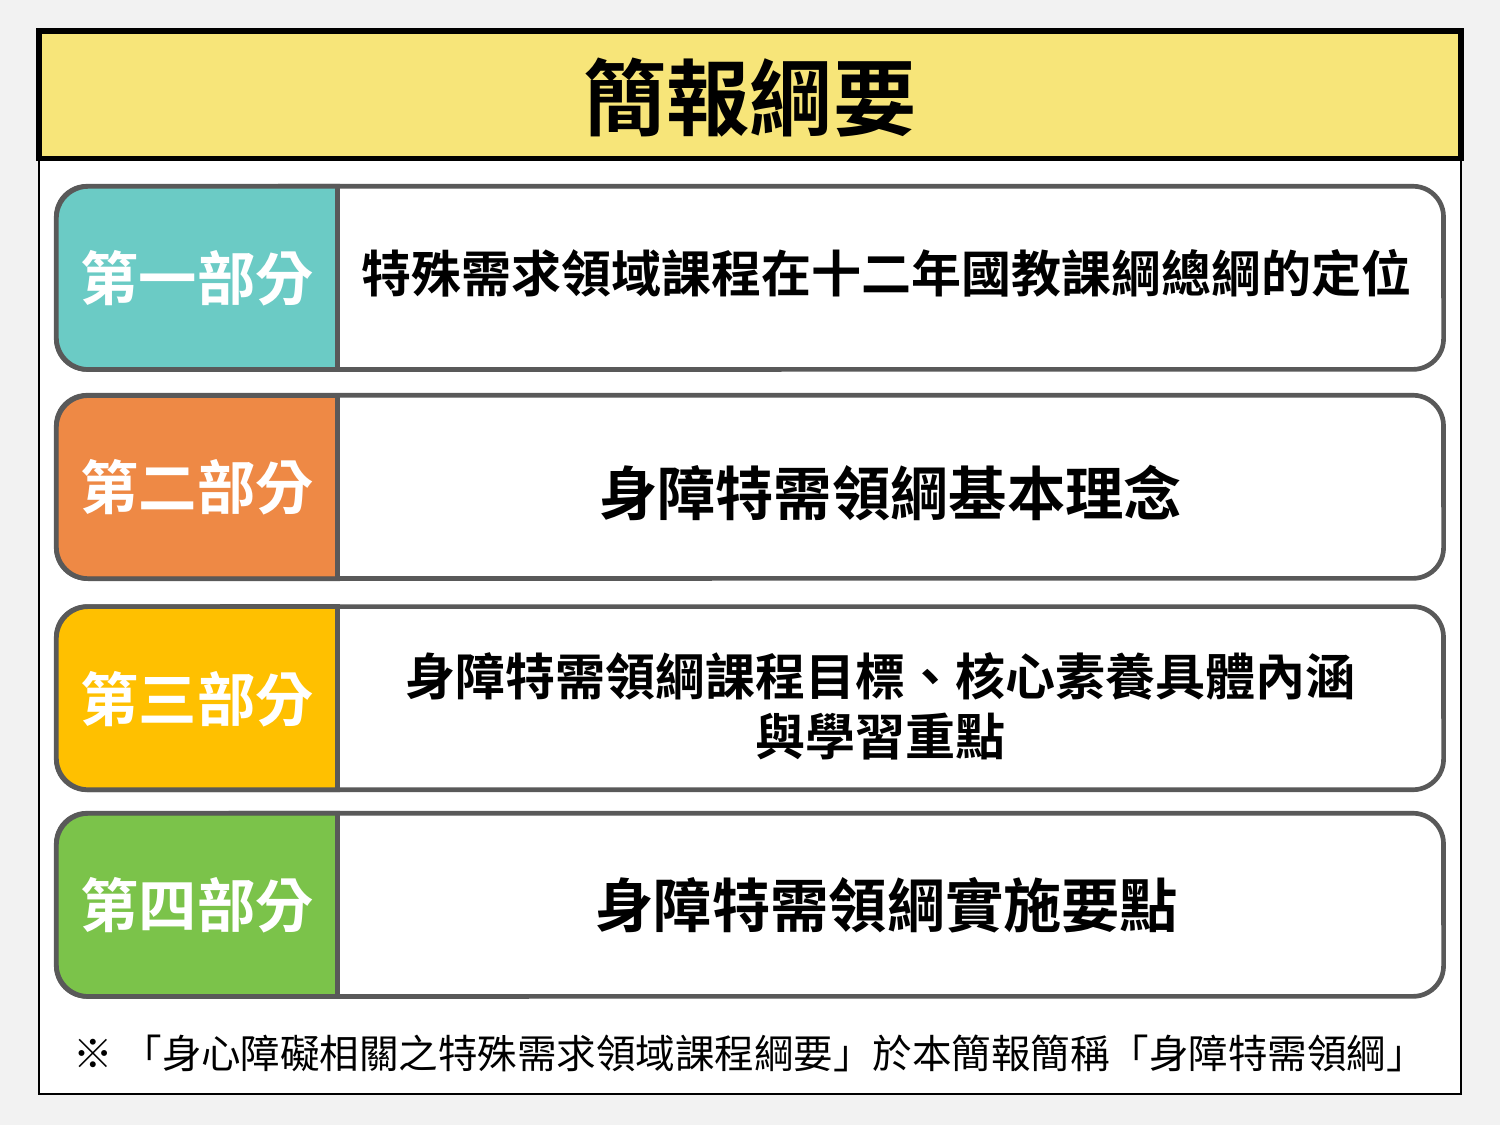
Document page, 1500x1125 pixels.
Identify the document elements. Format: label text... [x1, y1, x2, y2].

text_box ※「身心障礙相關之特殊需求領域課程綱要」於本簡報簡稱「身障特需領綱」 [58, 1021, 1442, 1085]
text_box 第二部分 [66, 443, 329, 529]
table_header [42, 34, 1458, 156]
text_box 身障特需領綱課程目標、核心素養具體內涵 與學習重點 [338, 638, 1434, 774]
text_box [56, 813, 338, 997]
text_box 簡報綱要 [281, 44, 1219, 149]
text_box 身障特需領綱實施要點 [338, 861, 1441, 947]
text_box 第三部分 [66, 655, 329, 741]
text_box 特殊需求領域課程在十二年國教課綱總綱的定位 [338, 234, 1441, 310]
text_box 第四部分 [66, 861, 329, 947]
text_box [56, 395, 338, 579]
text_box [56, 186, 338, 370]
text_box 身障特需領綱基本理念 [338, 449, 1441, 535]
text_box [56, 606, 338, 790]
text_box 第一部分 [66, 234, 329, 320]
table_cell [40, 161, 1460, 1093]
